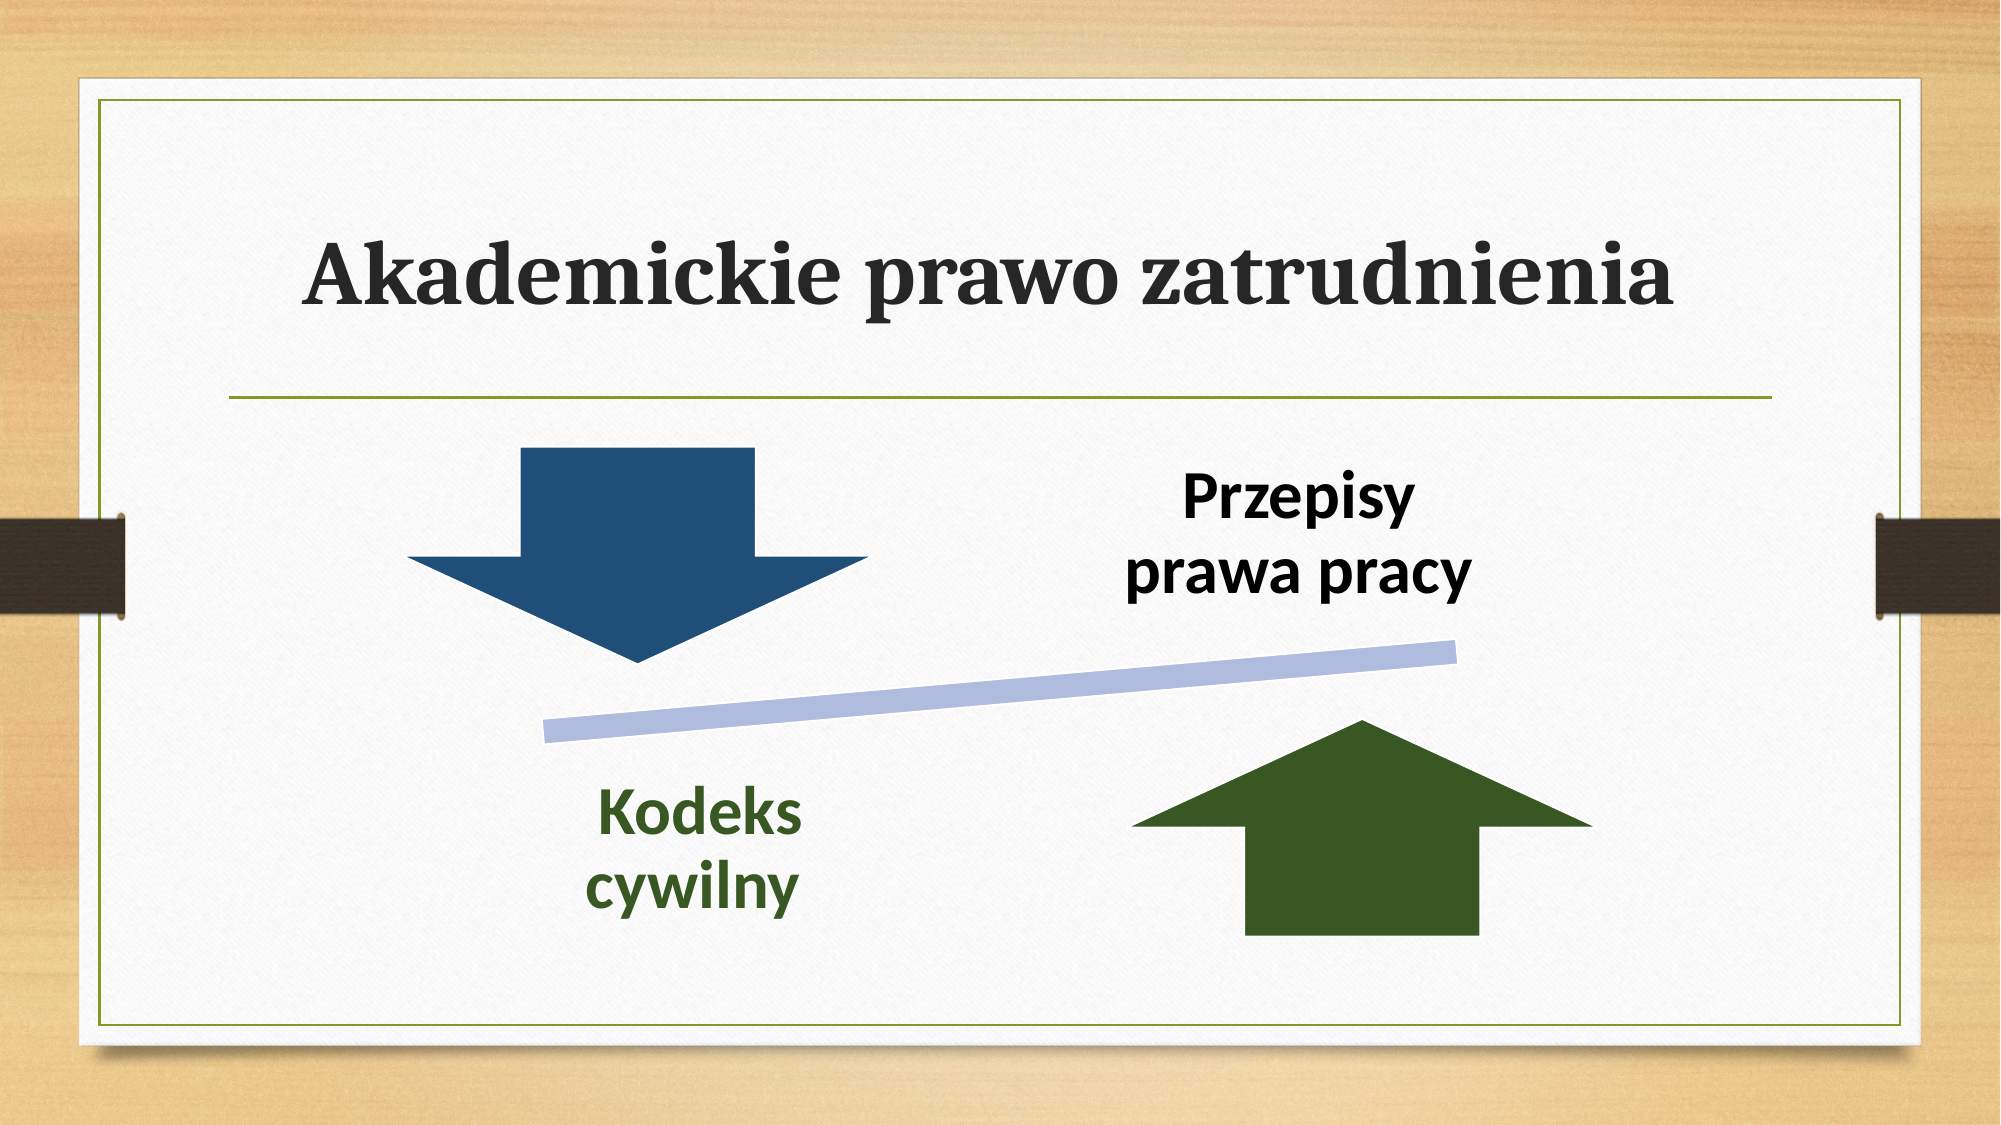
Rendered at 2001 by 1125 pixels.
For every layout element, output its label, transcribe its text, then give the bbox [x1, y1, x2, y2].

text_box [541, 649, 1459, 735]
text_box Kodeks cywilny [448, 735, 953, 964]
title Akademickie prawo zatrudnienia [212, 161, 1788, 376]
text_box [401, 446, 874, 665]
text_box Przepisy prawa pracy [1047, 419, 1552, 649]
text_box [1125, 718, 1599, 937]
